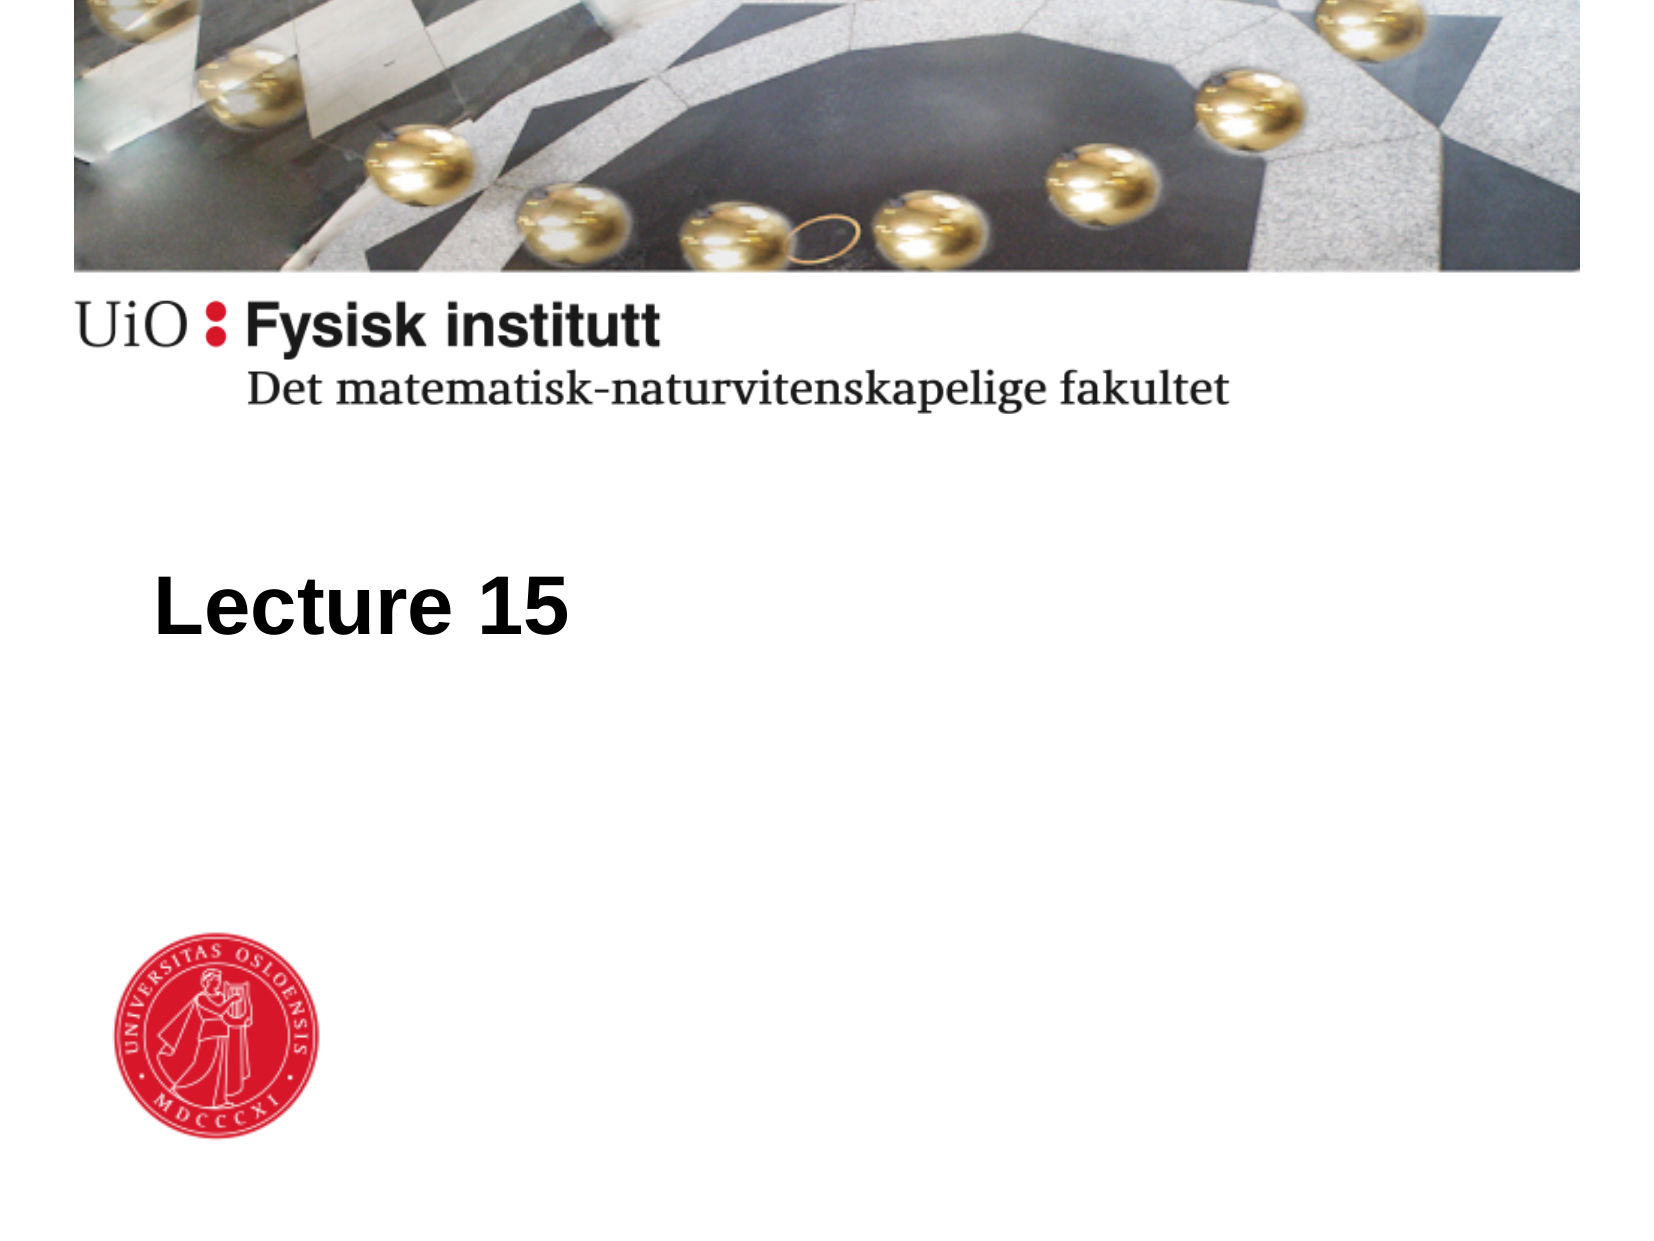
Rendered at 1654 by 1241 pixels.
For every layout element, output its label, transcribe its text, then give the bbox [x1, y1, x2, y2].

subtitle Lecture 15 [153, 512, 1418, 699]
picture [109, 927, 326, 1147]
picture [72, 292, 1238, 420]
picture [74, 0, 1580, 280]
